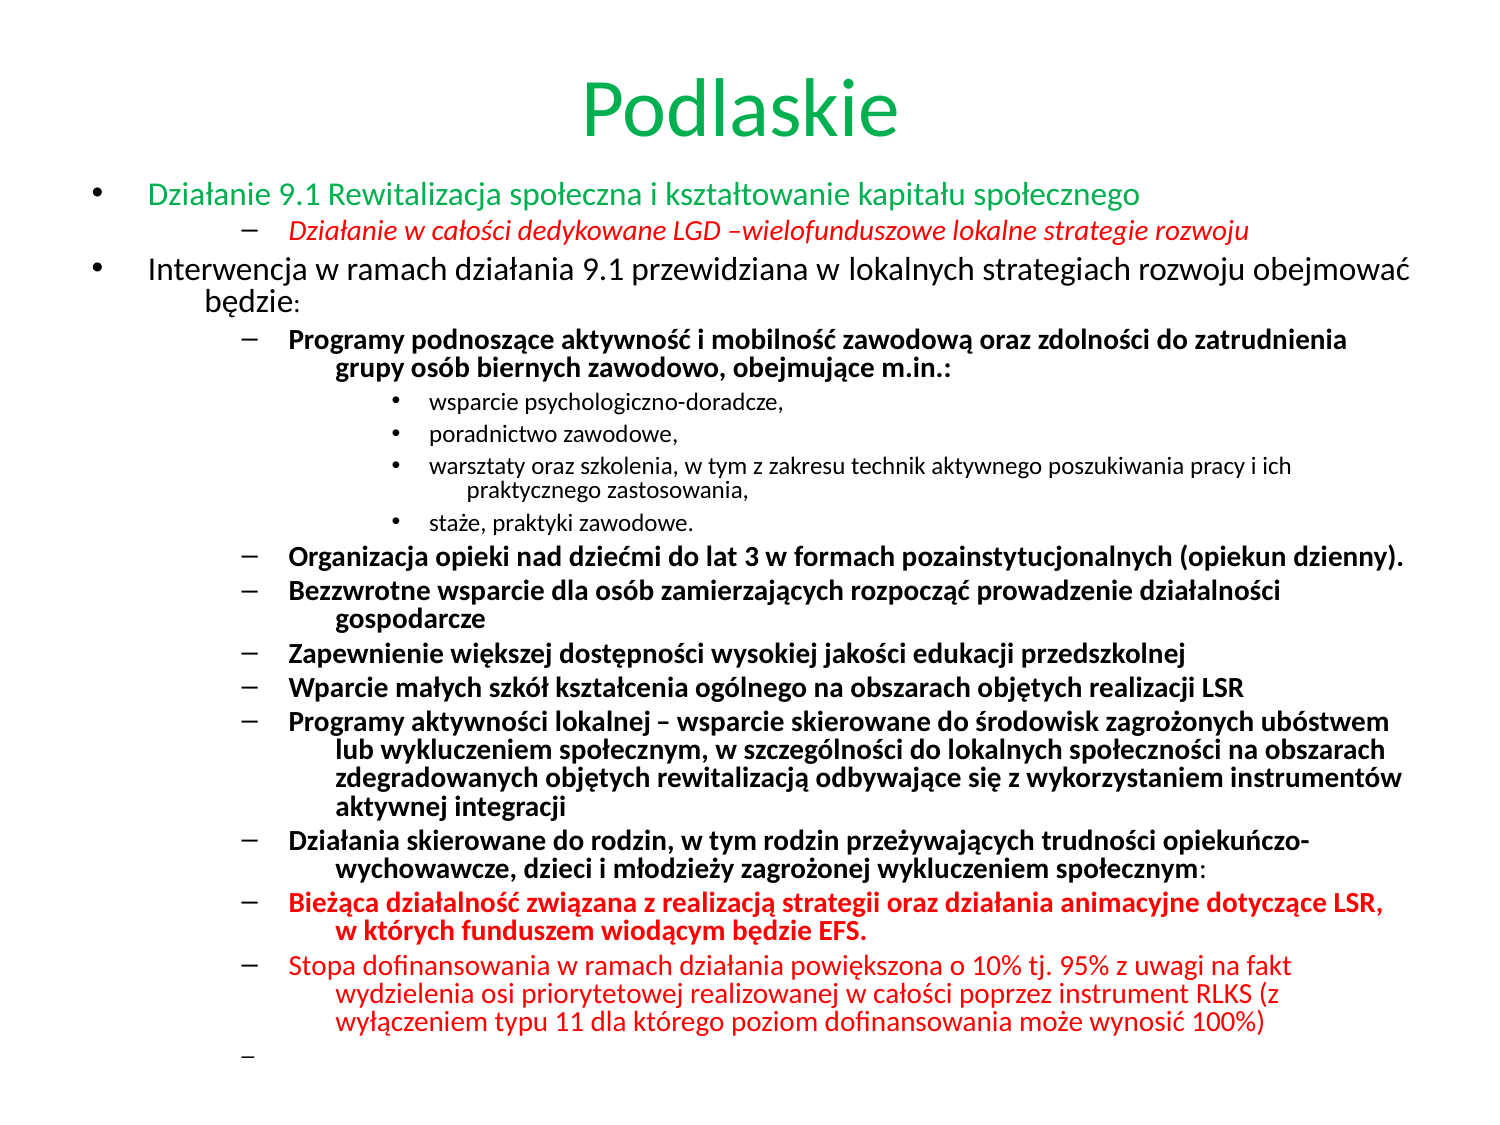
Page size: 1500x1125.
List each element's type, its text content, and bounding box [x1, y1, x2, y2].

title Podlaskie [75, 45, 1426, 161]
list Działanie 9.1 Rewitalizacja społeczna i kształtowanie kapitału społecznego Działanie w całości dedykowane LGD –wielofunduszowe lokalne strategie rozwoju Interwencja w ramach działania 9.1 przewidziana w lokalnych strategiach rozwoju obejmować będzie: Programy podnoszące aktywność i mobilność zawodową oraz zdolności do zatrudnienia grupy osób biernych zawodowo, obejmujące m.in.: wsparcie psychologiczno-doradcze, poradnictwo zawodowe, warsztaty oraz szkolenia, w tym z zakresu technik aktywnego poszukiwania pracy i ich praktycznego zastosowania, staże, praktyki zawodowe. Organizacja opieki nad dziećmi do lat 3 w formach pozainstytucjonalnych (opiekun dzienny). Bezzwrotne wsparcie dla osób zamierzających rozpocząć prowadzenie działalności gospodarcze Zapewnienie większej dostępności wysokiej jakości edukacji przedszkolnej Wparcie małych szkół kształcenia ogólnego na obszarach objętych realizacji LSR Programy aktywności lokalnej – wsparcie skierowane do środowisk zagrożonych ubóstwem lub wykluczeniem społecznym, w szczególności do lokalnych społeczności na obszarach zdegradowanych objętych rewitalizacją odbywające się z wykorzystaniem instrumentów aktywnej integracji Działania skierowane do rodzin, w tym rodzin przeżywających trudności opiekuńczo-wychowawcze, dzieci i młodzieży zagrożonej wykluczeniem społecznym: Bieżąca działalność związana z realizacją strategii oraz działania animacyjne dotyczące LSR, w których funduszem wiodącym będzie EFS. Stopa dofinansowania w ramach działania powiększona o 10% tj. 95% z uwagi na fakt wydzielenia osi priorytetowej realizowanej w całości poprzez instrument RLKS (z wyłączeniem typu 11 dla którego poziom dofinansowania może wynosić 100%) [76, 172, 1427, 1106]
